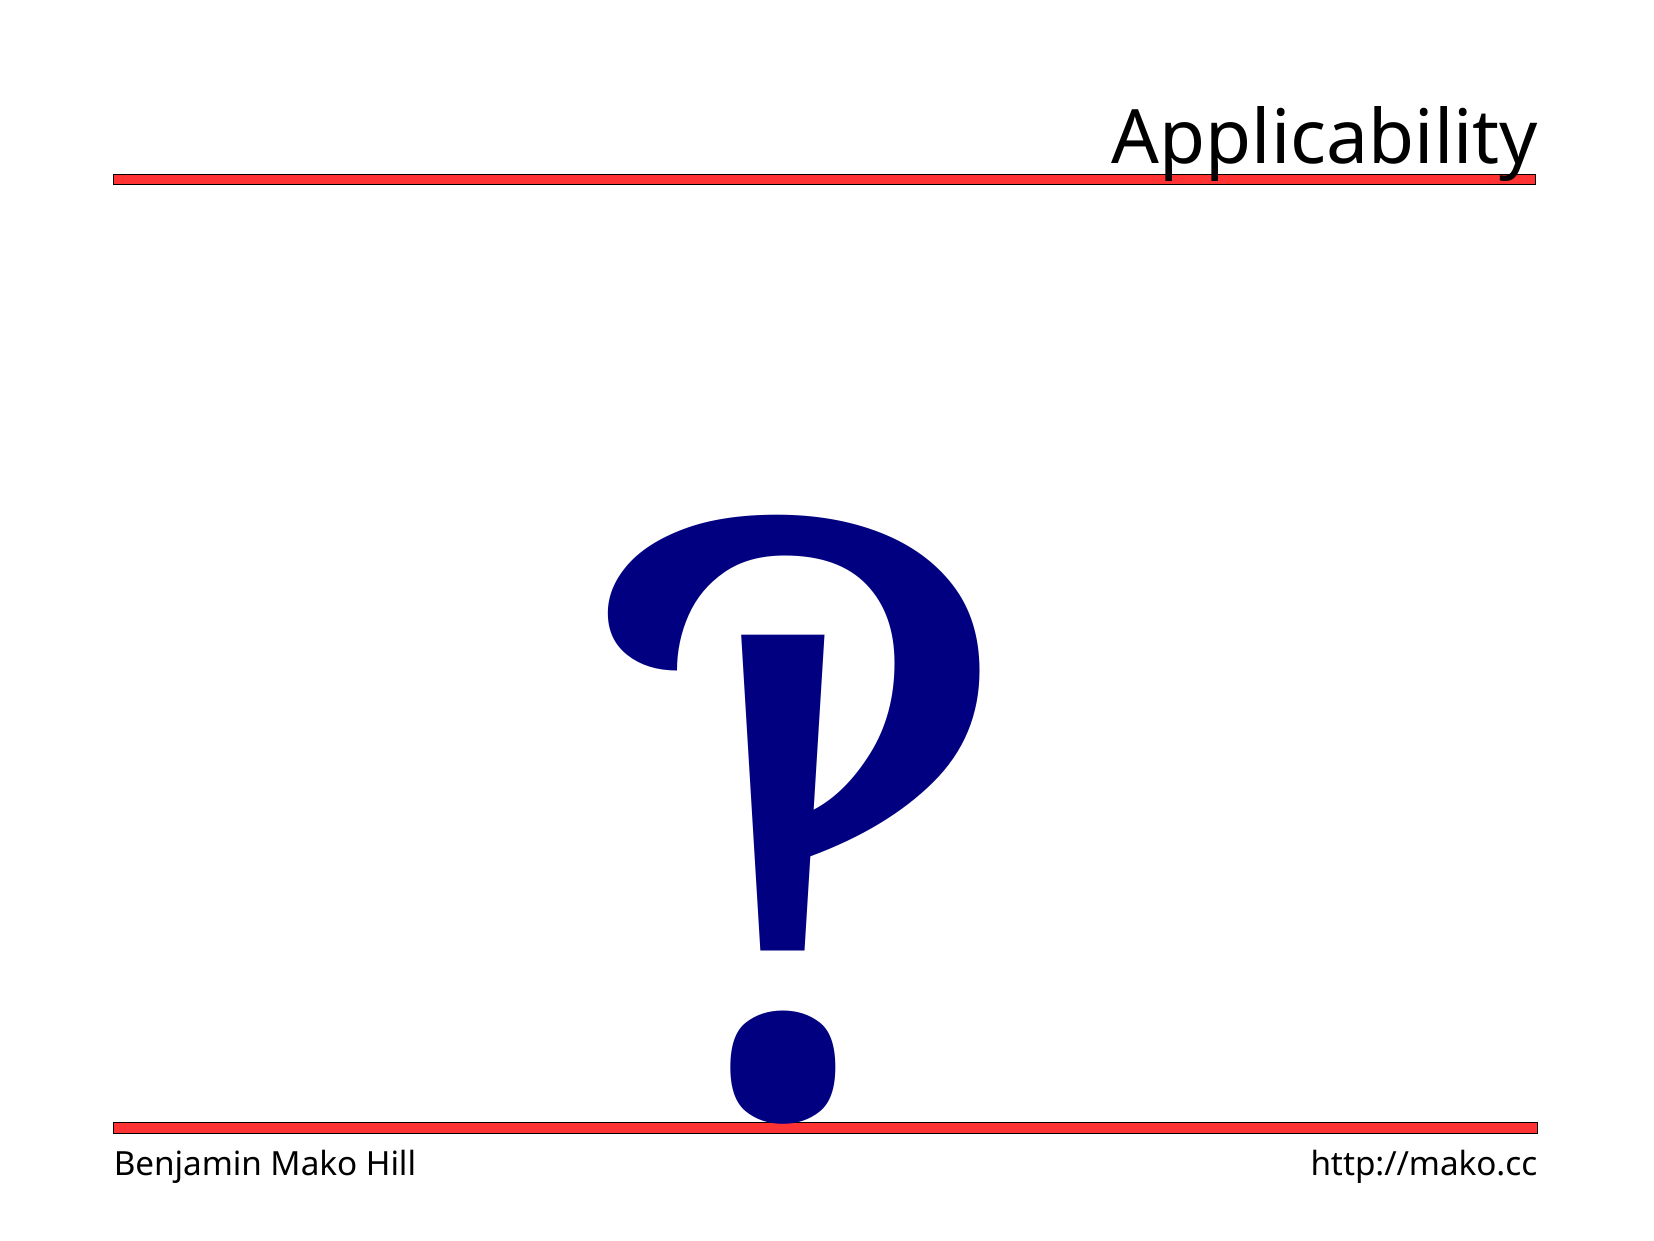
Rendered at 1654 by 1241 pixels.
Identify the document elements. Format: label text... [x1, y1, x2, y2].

title Applicability [125, 70, 1538, 198]
text_box ‽ [572, 228, 1051, 1133]
